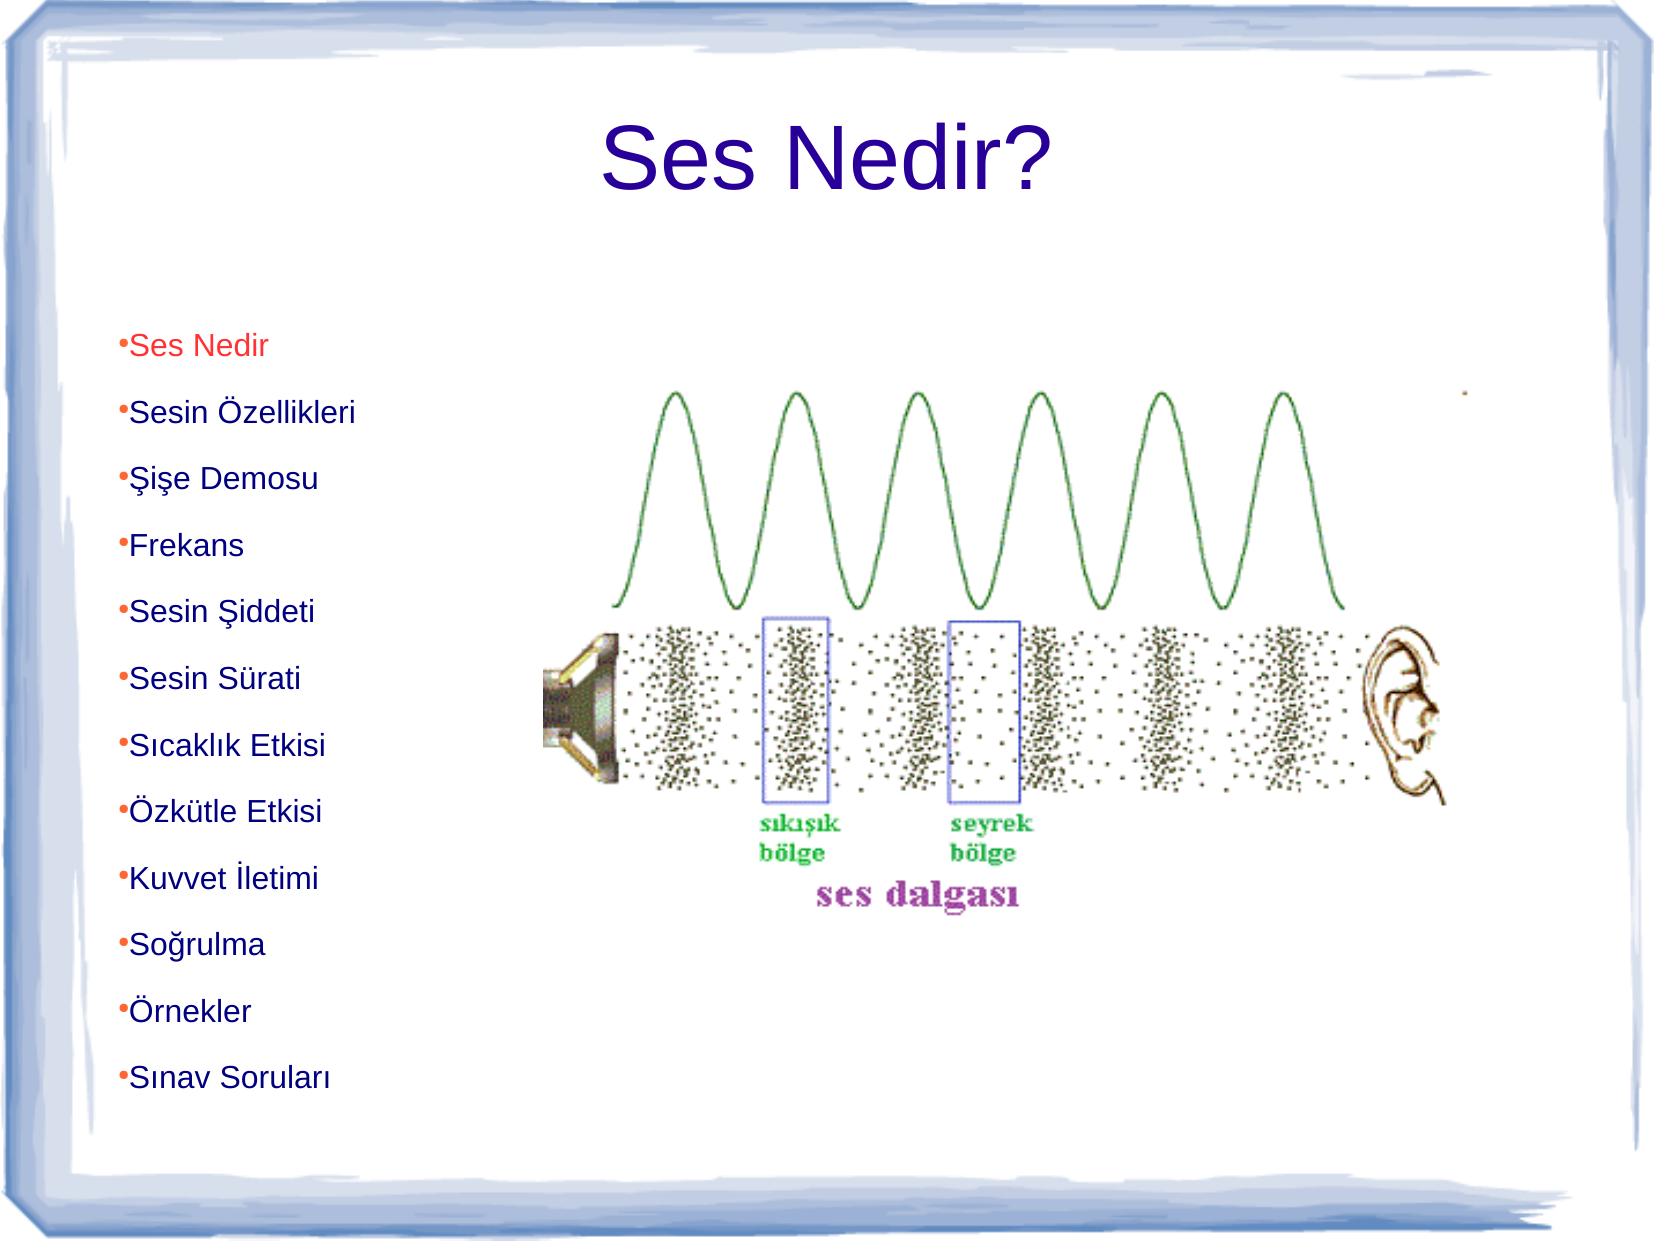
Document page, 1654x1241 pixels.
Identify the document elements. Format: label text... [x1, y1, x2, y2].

title Ses Nedir? [82, 49, 1571, 257]
picture [543, 389, 1477, 922]
list Ses Nedir Sesin Özellikleri Şişe Demosu Frekans Sesin Şiddeti Sesin Sürati Sıcaklık Etkisi Özkütle Etkisi Kuvvet İletimi Soğrulma Örnekler Sınav Soruları [118, 324, 438, 1097]
